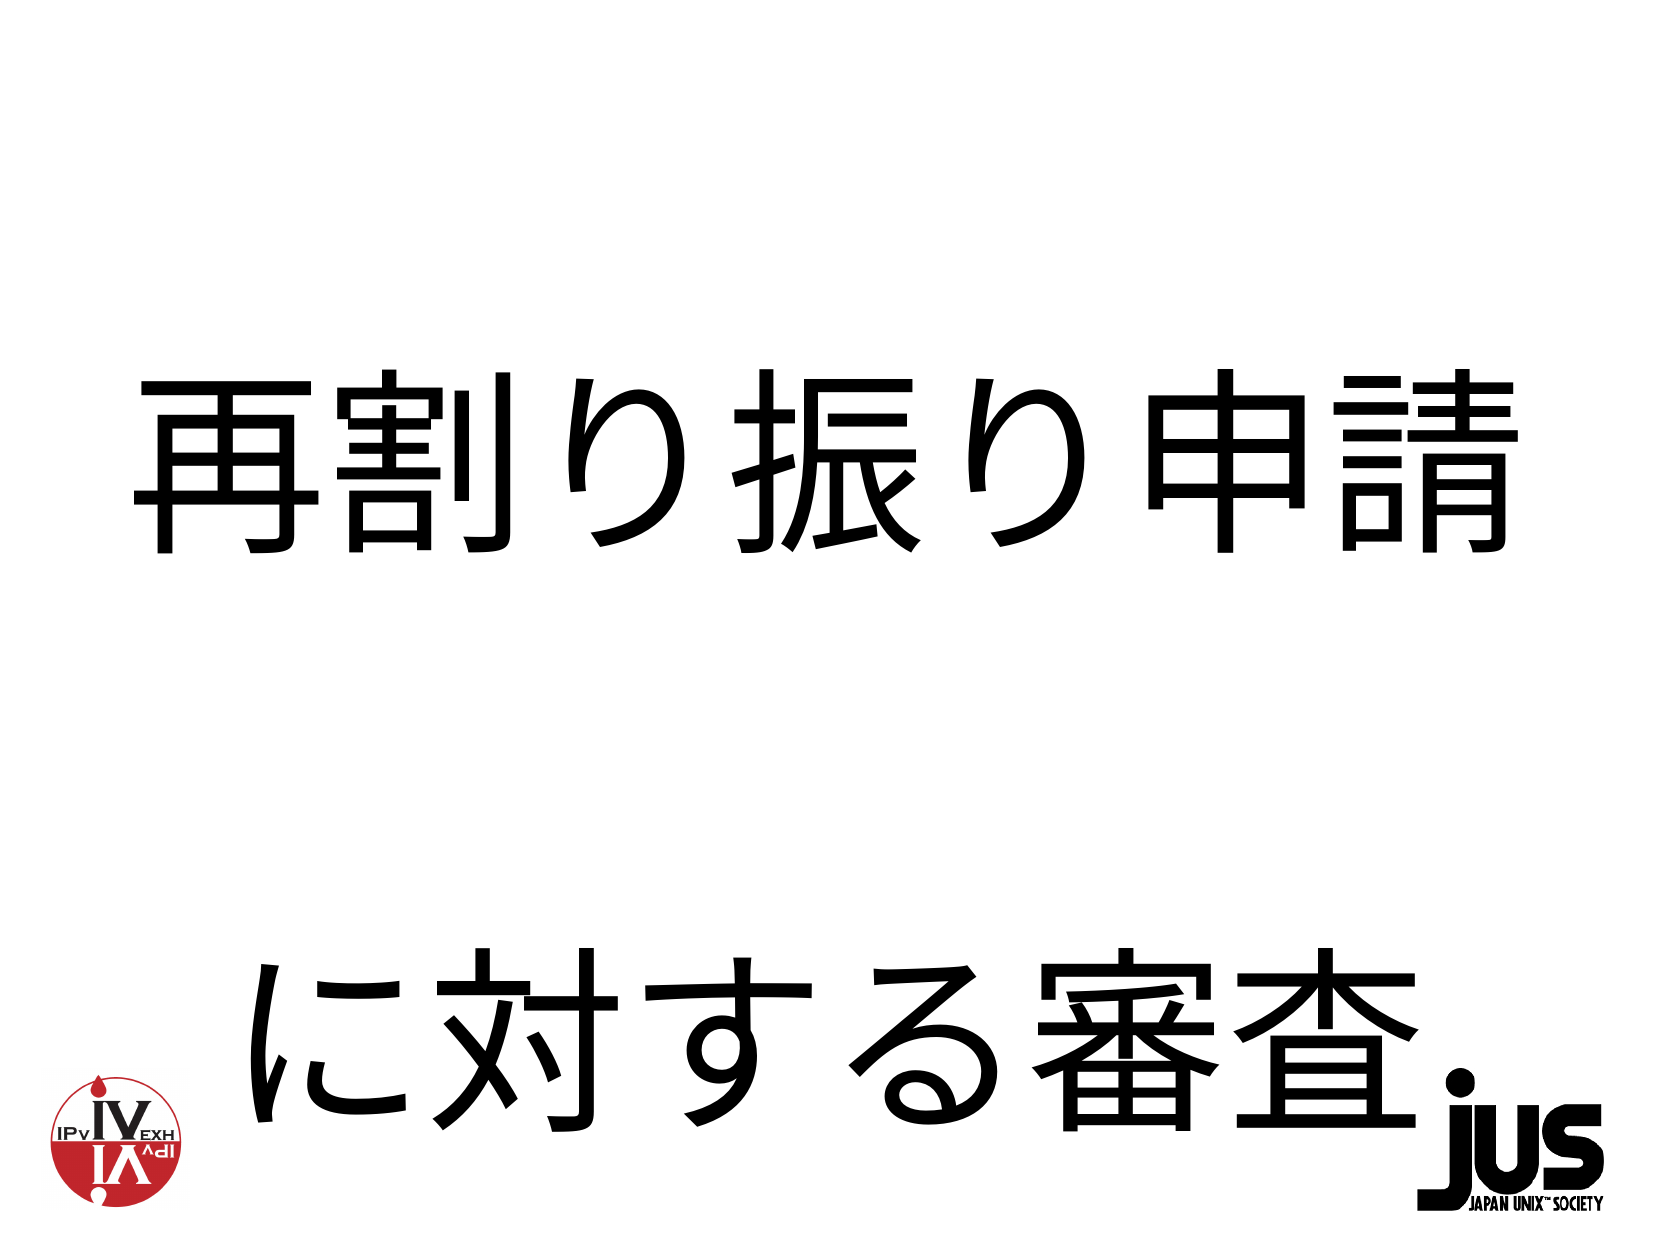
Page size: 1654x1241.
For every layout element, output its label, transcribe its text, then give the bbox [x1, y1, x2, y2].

picture [1417, 1068, 1604, 1211]
picture [41, 1068, 190, 1210]
subtitle 再割り振り申請 に対する審査 [82, 88, 1571, 1102]
